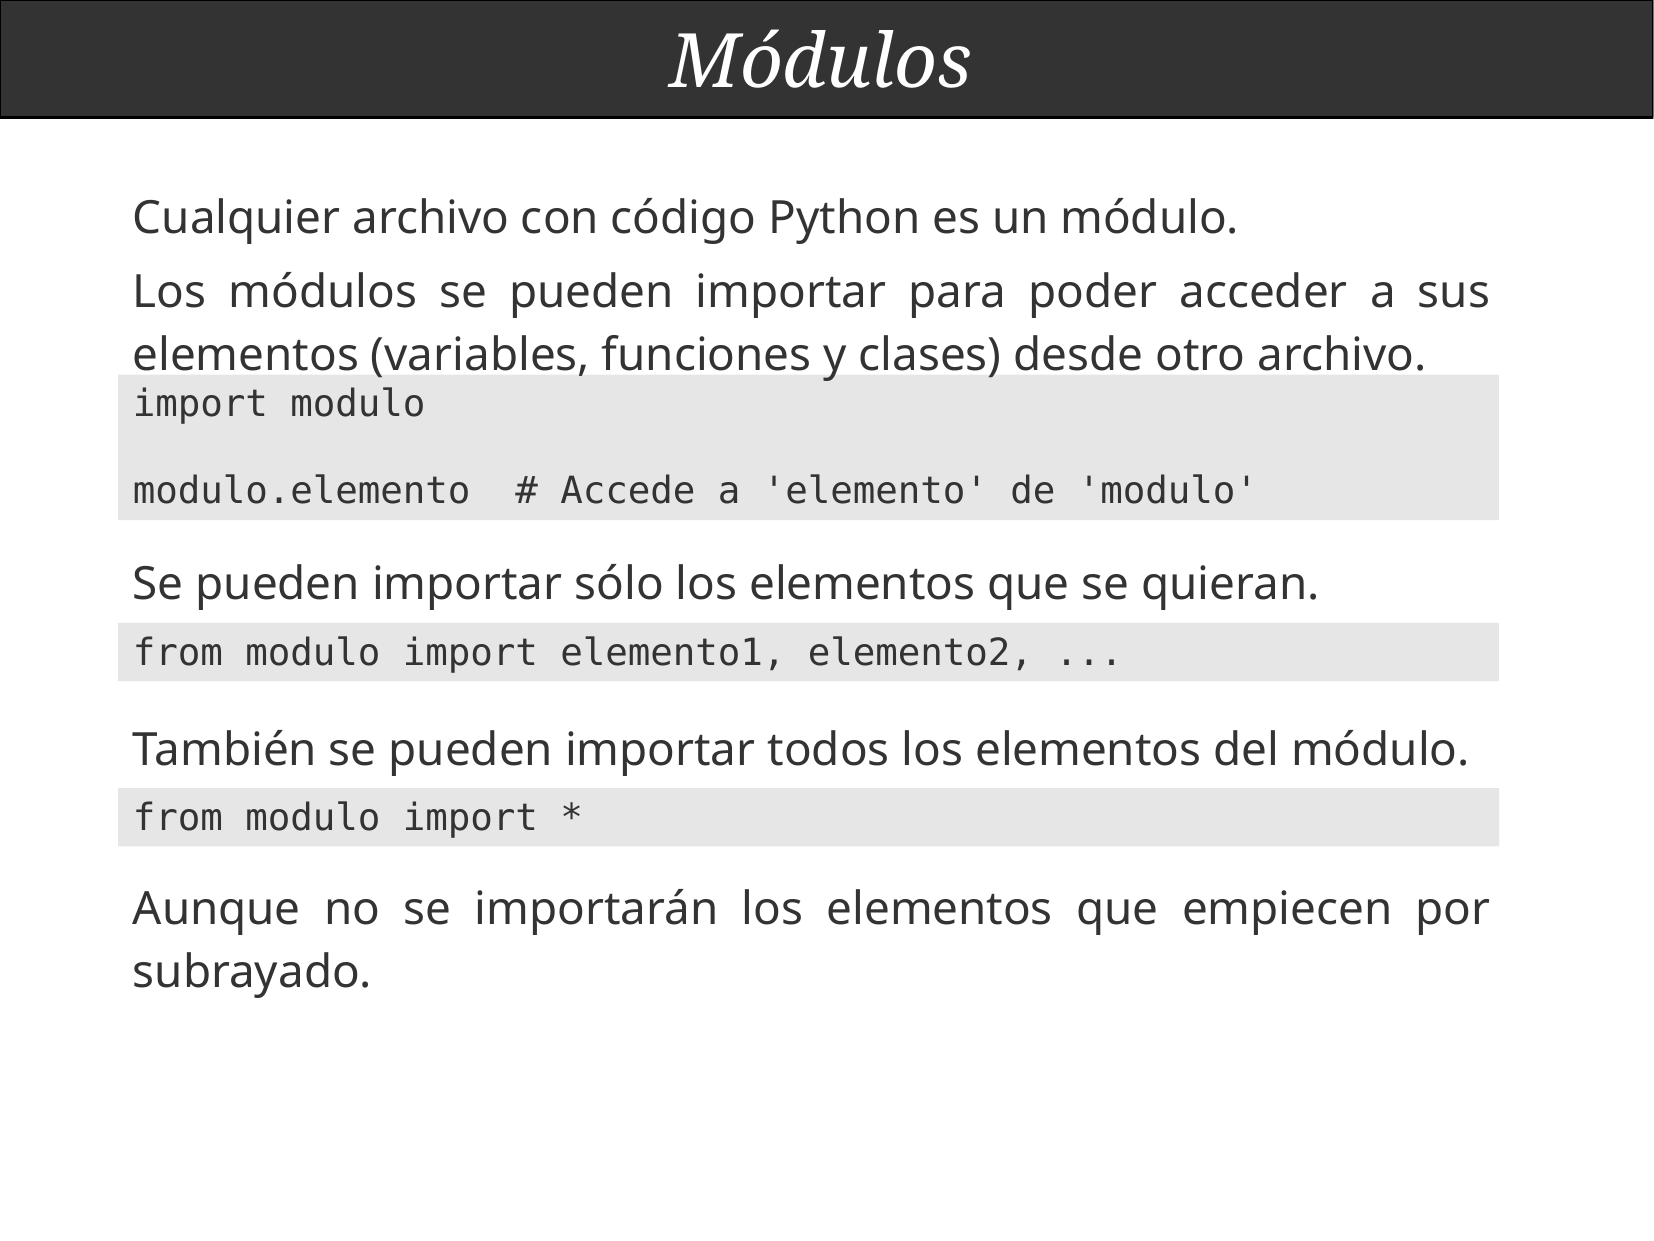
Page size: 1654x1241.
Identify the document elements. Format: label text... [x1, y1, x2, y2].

text_box También se pueden importar todos los elementos del módulo. [118, 708, 1506, 777]
text_box Se pueden importar sólo los elementos que se quieran. [118, 543, 1506, 612]
text_box Aunque no se importarán los elementos que empiecen por subrayado. [118, 868, 1506, 990]
text_box Cualquier archivo con código Python es un módulo. Los módulos se pueden importar para poder acceder a sus elementos (variables, funciones y clases) desde otro archivo. [118, 177, 1506, 364]
text_box from modulo import * [118, 788, 1500, 847]
text_box import modulo modulo.elemento # Accede a 'elemento' de 'modulo' [118, 374, 1499, 521]
text_box Módulos [0, 0, 1654, 101]
text_box from modulo import elemento1, elemento2, ... [118, 622, 1499, 682]
